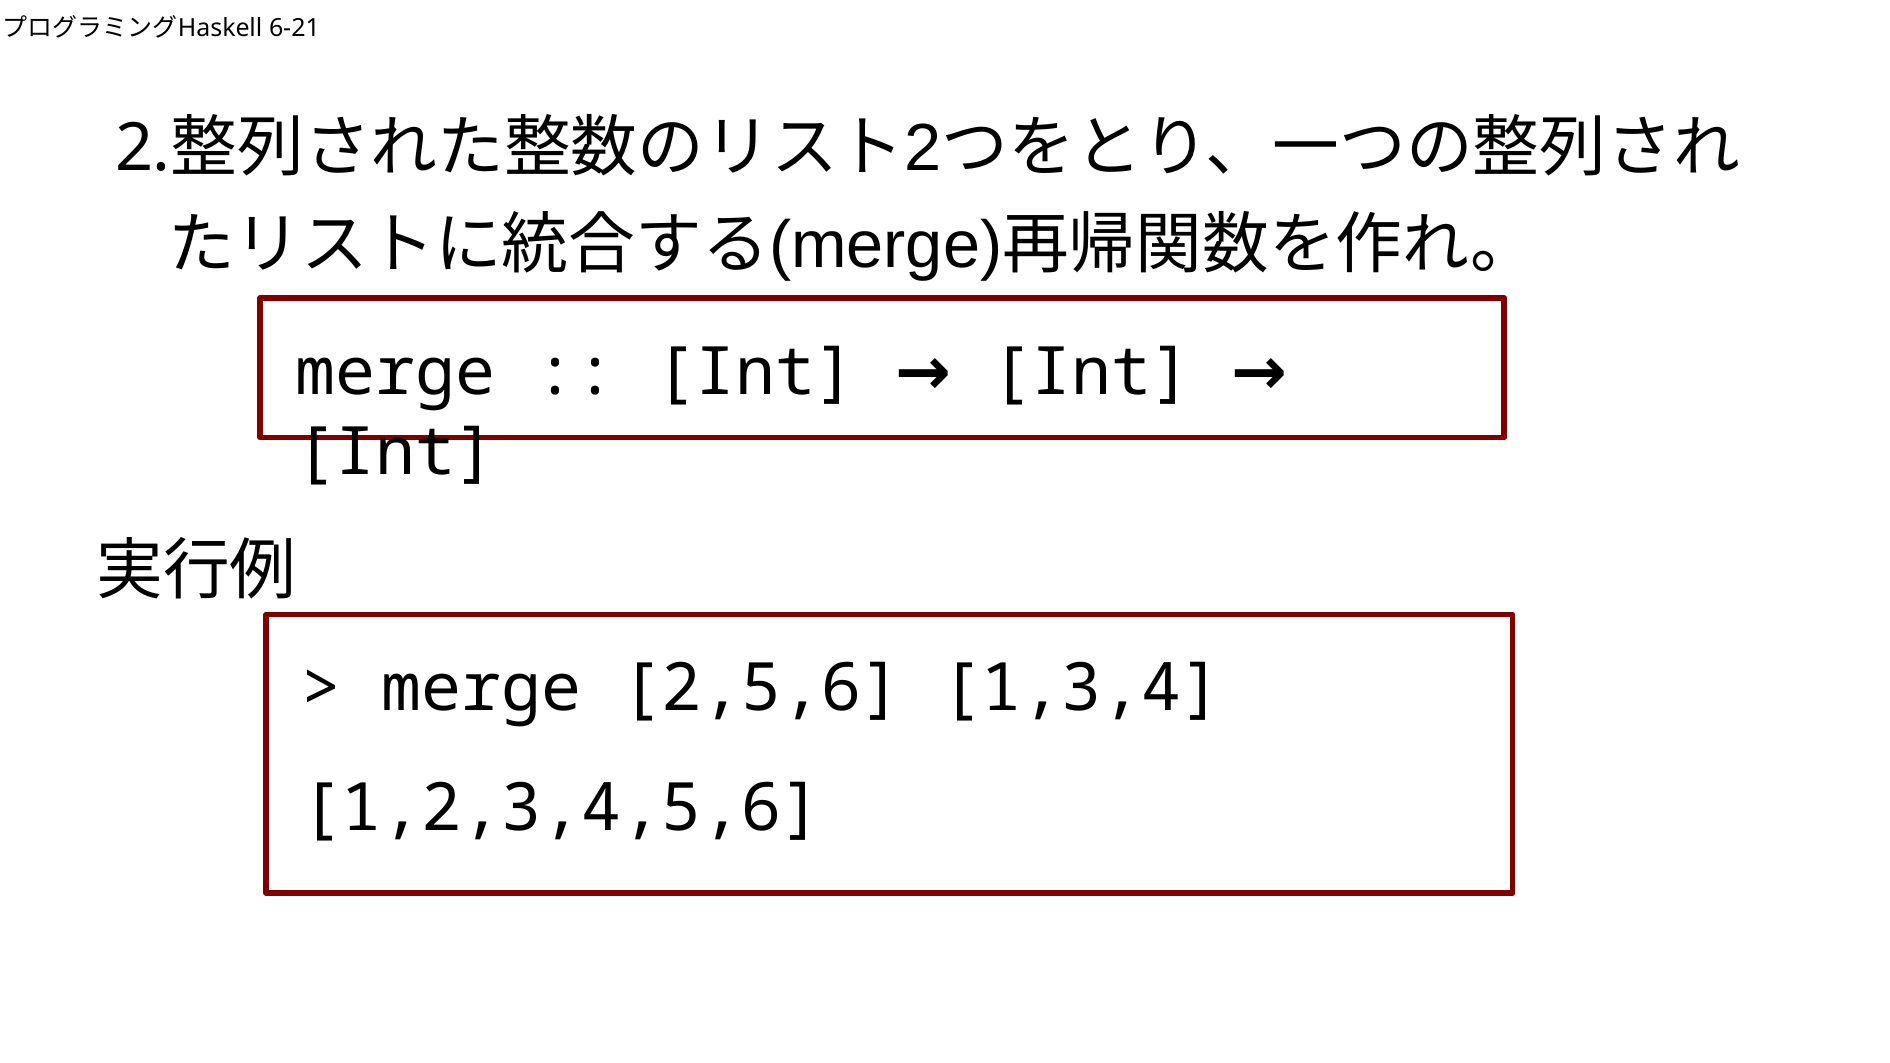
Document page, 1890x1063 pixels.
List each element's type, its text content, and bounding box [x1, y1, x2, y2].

text_box > merge [2,5,6] [1,3,4] [1,2,3,4,5,6] [266, 614, 1513, 894]
text_box 実行例 [81, 508, 1301, 591]
text_box merge :: [Int] → [Int] → [Int] [260, 297, 1505, 438]
list 整列された整数のリスト2つをとり、一つの整列されたリストに統合する(merge)再帰関数を作れ。 [94, 90, 1796, 238]
